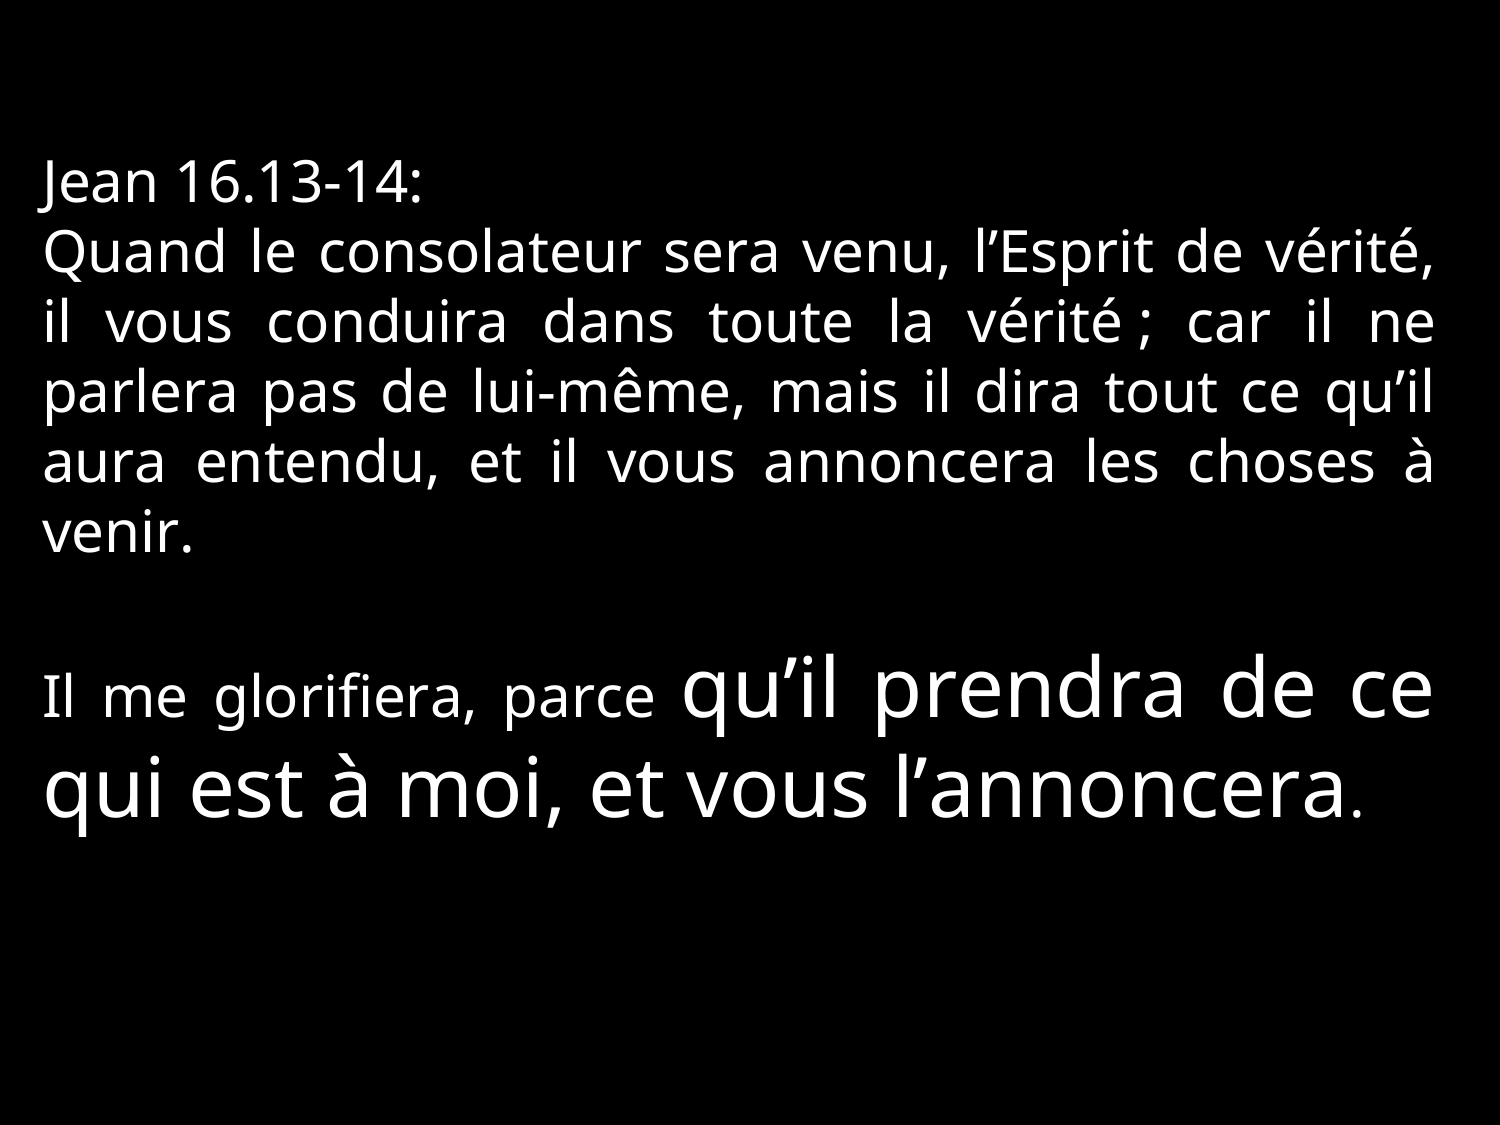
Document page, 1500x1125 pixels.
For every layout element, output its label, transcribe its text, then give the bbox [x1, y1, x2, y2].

text_box Jean 16.13-14: Quand le consolateur sera venu, l’Esprit de vérité, il vous conduira dans toute la vérité ; car il ne parlera pas de lui-même, mais il dira tout ce qu’il aura entendu, et il vous annoncera les choses à venir. Il me glorifiera, parce qu’il prendra de ce qui est à moi, et vous l’annoncera. [27, 136, 1452, 842]
